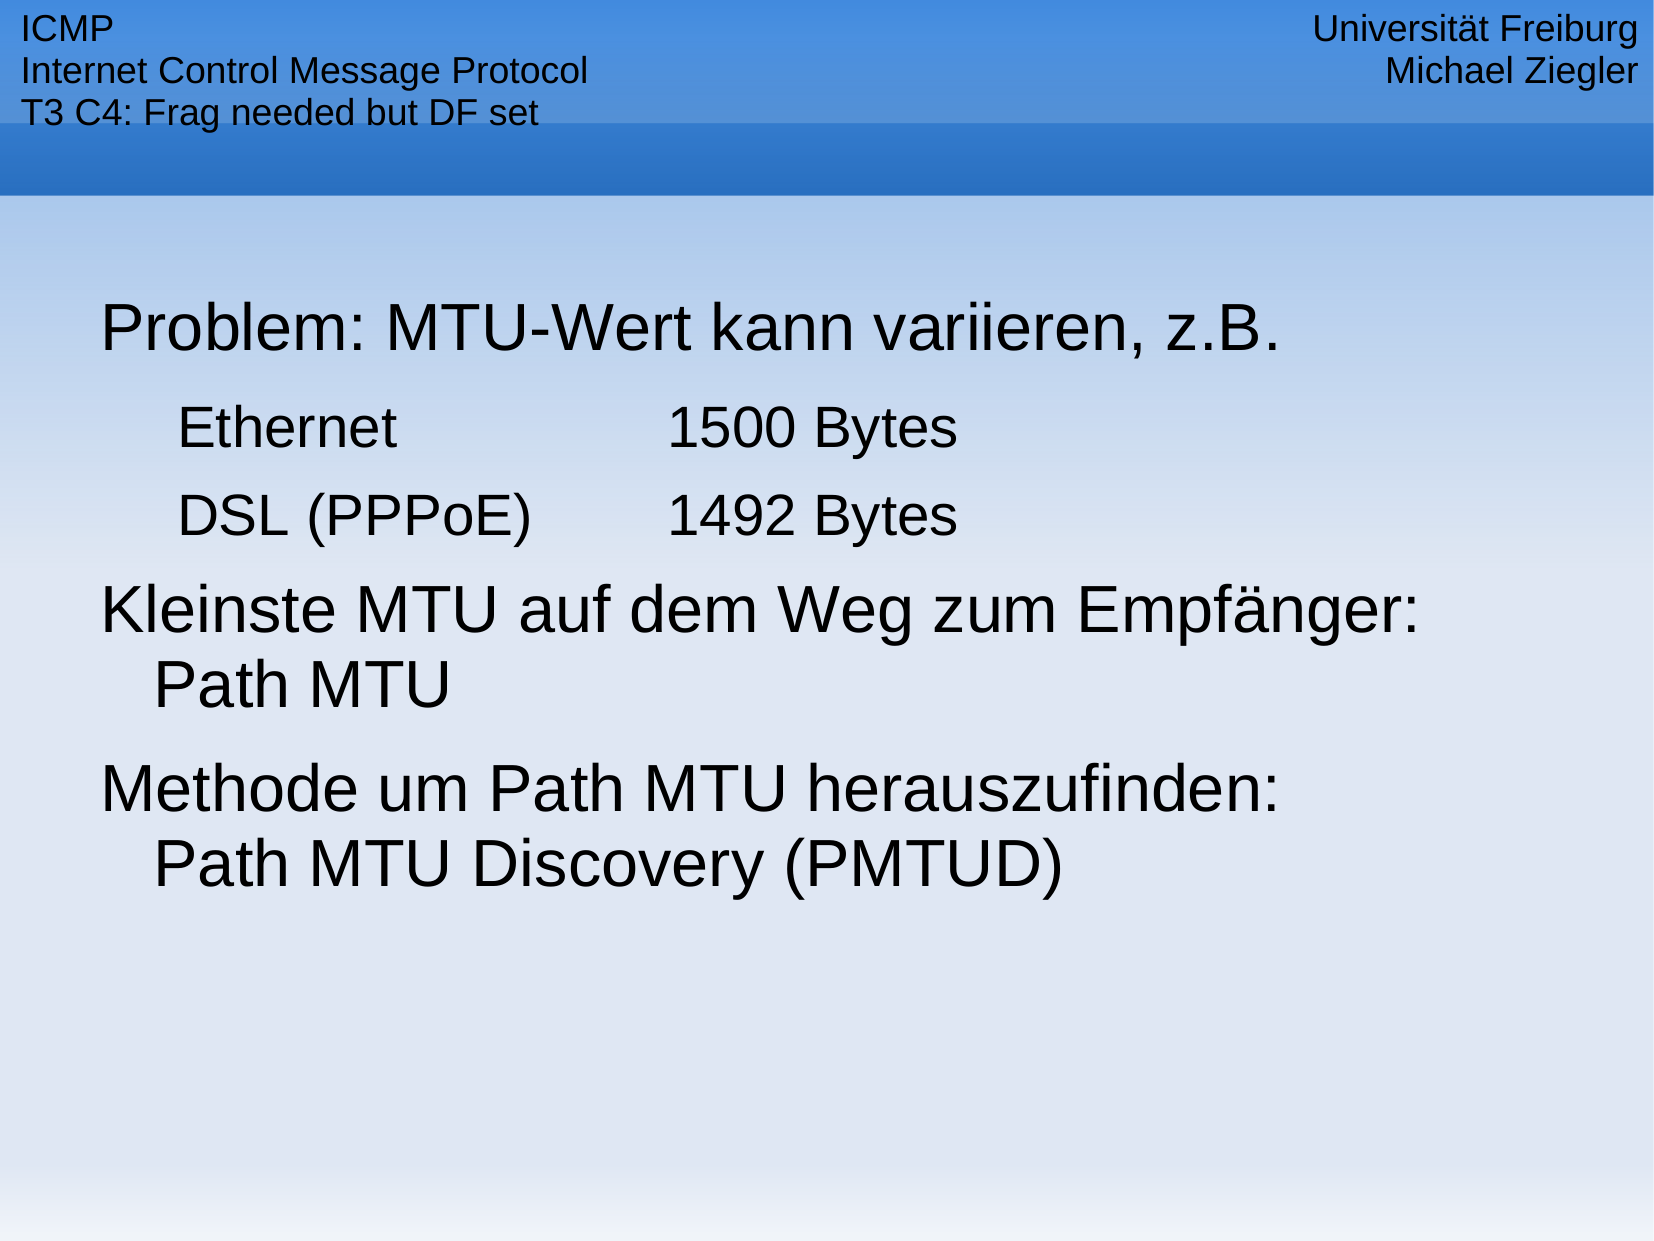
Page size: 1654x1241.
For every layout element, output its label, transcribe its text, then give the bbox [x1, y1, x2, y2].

text_box ICMP Internet Control Message Protocol T3 C4: Frag needed but DF set [5, 0, 715, 183]
text_box Universität Freiburg Michael Ziegler [1210, 0, 1654, 183]
picture [0, 0, 1654, 1241]
list Problem: MTU-Wert kann variieren, z.B. Ethernet 1500 Bytes DSL (PPPoE) 1492 Bytes Kleinste MTU auf dem Weg zum Empfänger: Path MTU Methode um Path MTU herauszufinden: Path MTU Discovery (PMTUD) [82, 290, 1571, 1109]
